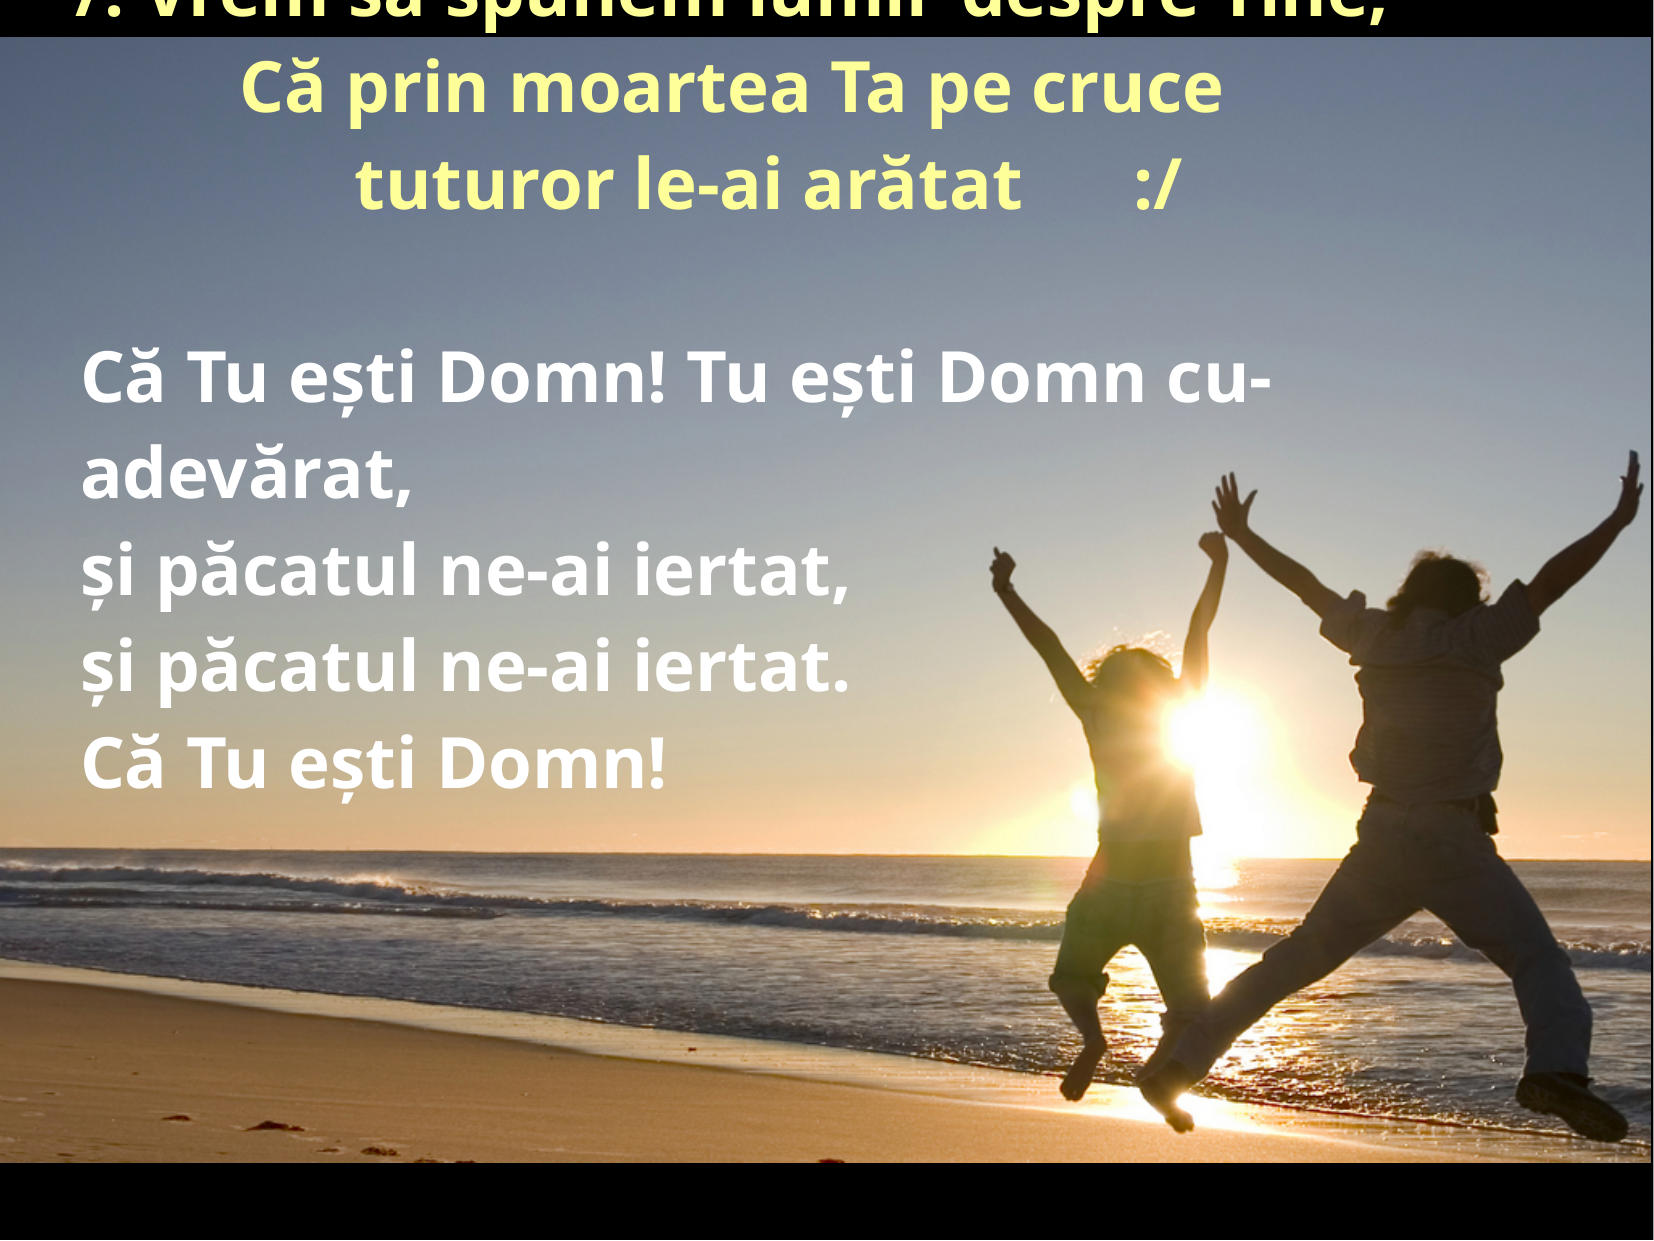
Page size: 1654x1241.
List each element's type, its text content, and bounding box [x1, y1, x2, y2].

text_box /: Vrem să spunem lumii despre Tine, Că prin moartea Ta pe cruce tuturor le-ai arătat :/ Că Tu eşti Domn! Tu eşti Domn cu-adevărat, şi păcatul ne-ai iertat, şi păcatul ne-ai iertat. Că Tu eşti Domn! [2, 27, 1463, 830]
picture [0, 37, 1651, 1163]
